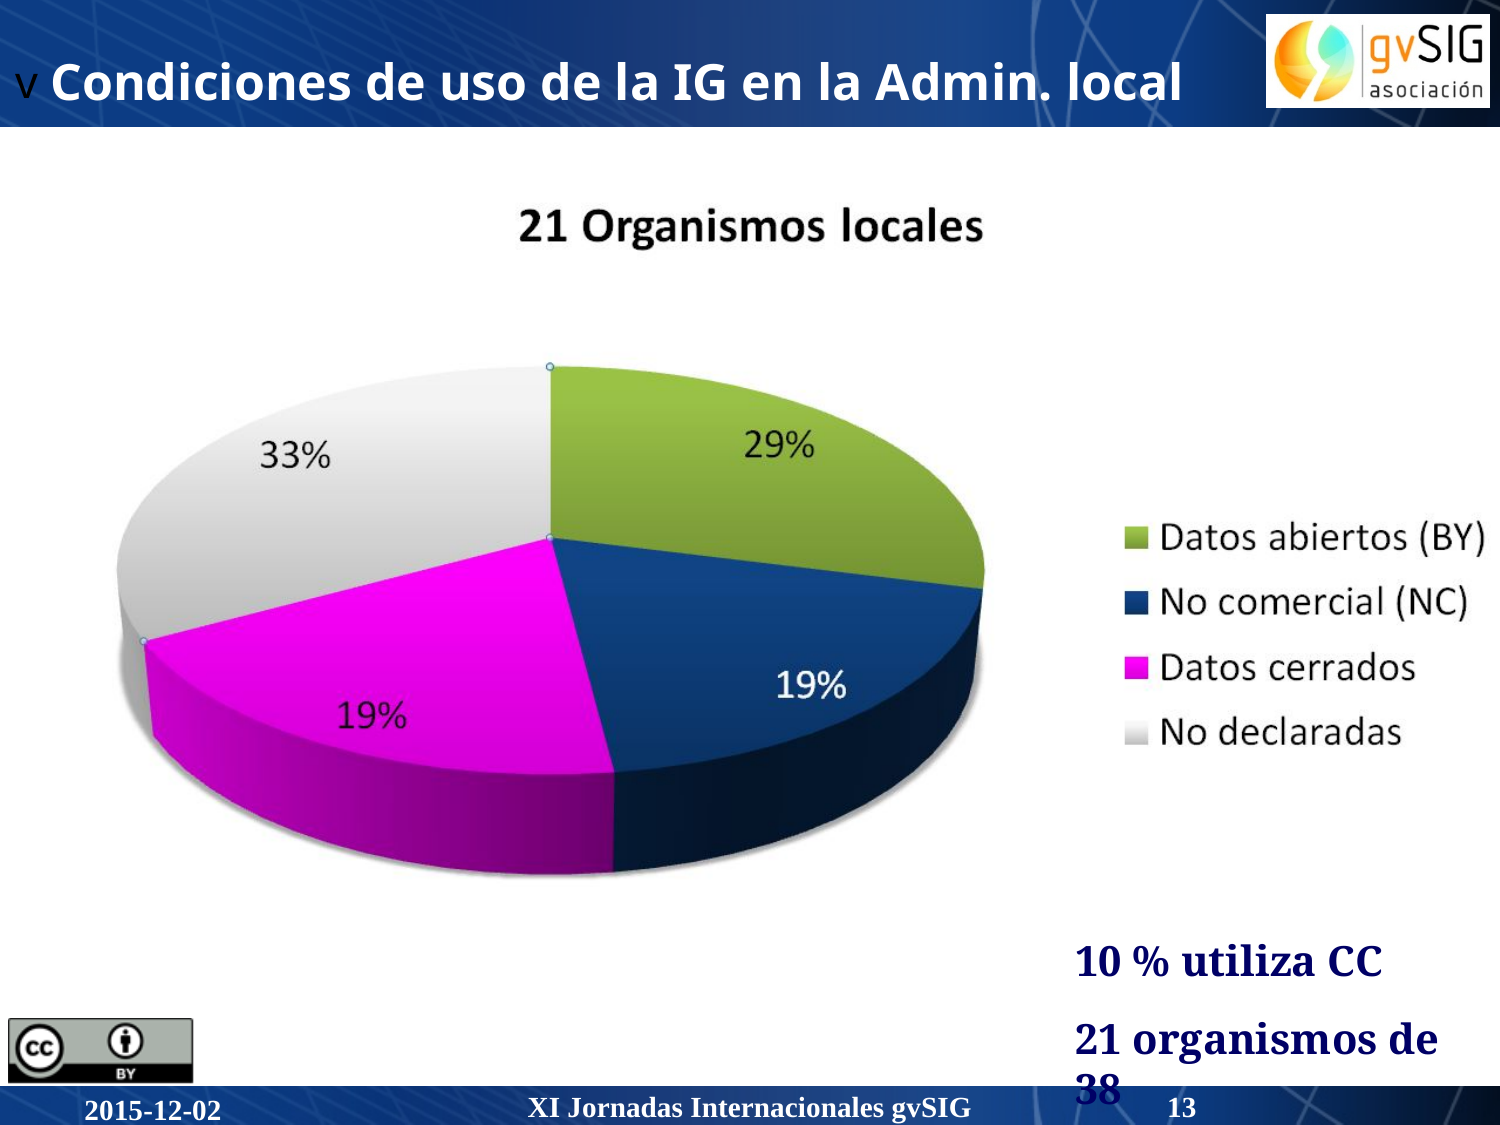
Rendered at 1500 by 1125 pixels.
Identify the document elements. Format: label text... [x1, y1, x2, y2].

text_box 10 % utiliza CC [1060, 927, 1465, 996]
picture [0, 1086, 1500, 1125]
picture [1105, 1091, 1114, 1102]
picture [0, 0, 1500, 127]
picture [0, 184, 1500, 1011]
title Condiciones de uso de la IG en la Admin. local [0, 43, 1276, 107]
text_box 21 organismos de 38 [1060, 1004, 1465, 1073]
